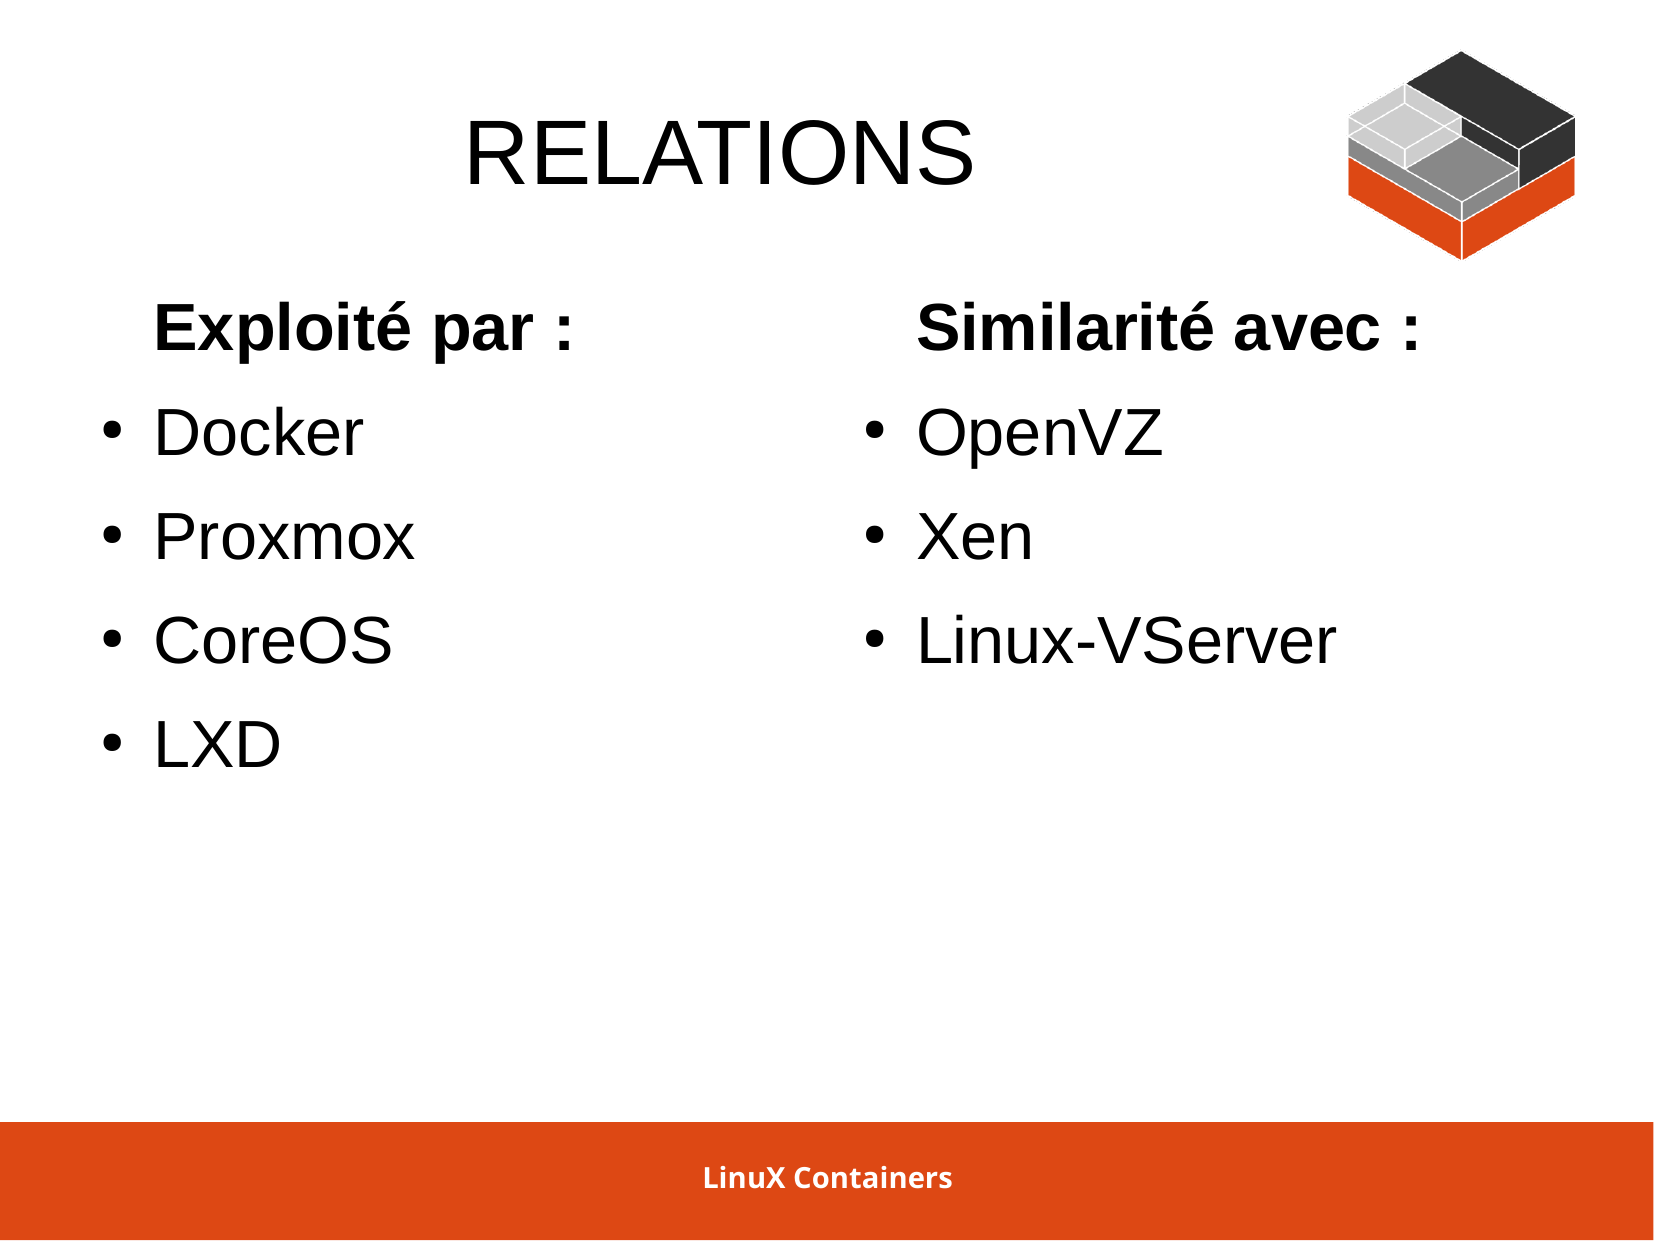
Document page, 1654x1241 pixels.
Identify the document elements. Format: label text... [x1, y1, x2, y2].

title RELATIONS [82, 49, 1323, 257]
list Similarité avec : OpenVZ Xen Linux-VServer [845, 290, 1572, 1010]
list Exploité par : Docker Proxmox CoreOS LXD [82, 290, 809, 1010]
picture [1346, 49, 1576, 261]
